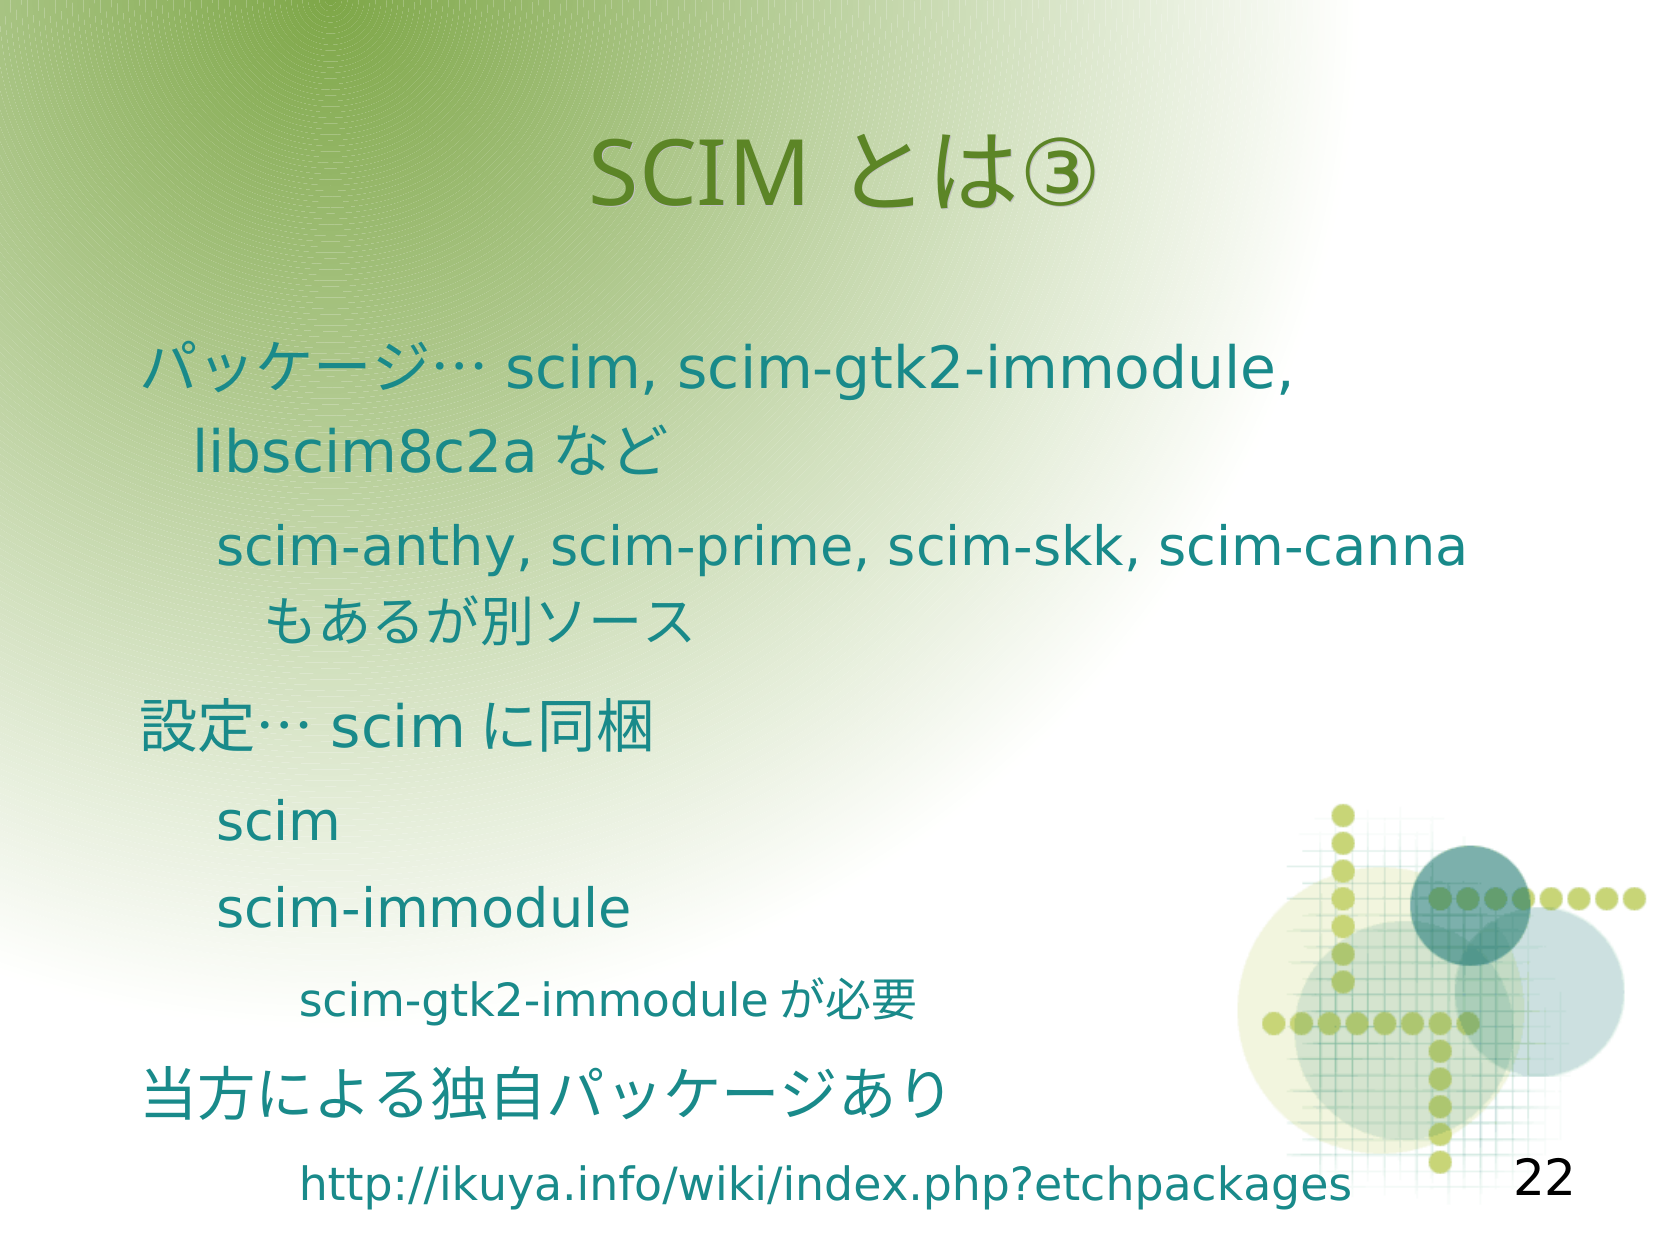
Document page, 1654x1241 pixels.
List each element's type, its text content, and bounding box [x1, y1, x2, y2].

list パッケージ…scim, scim-gtk2-immodule, libscim8c2aなど scim-anthy, scim-prime, scim-skk, scim-cannaもあるが別ソース 設定…scimに同梱 scim scim-immodule scim-gtk2-immoduleが必要 当方による独自パッケージあり http://ikuya.info/wiki/index.php?etchpackages scim-bridge, scim-qtimm, scim-wnnなど [121, 321, 1534, 1178]
picture [1250, 1187, 1263, 1197]
picture [1307, 1178, 1322, 1185]
title SCIMとは③ [121, 66, 1534, 274]
picture [1278, 1178, 1292, 1197]
picture [1224, 792, 1654, 1211]
picture [1224, 1178, 1233, 1186]
